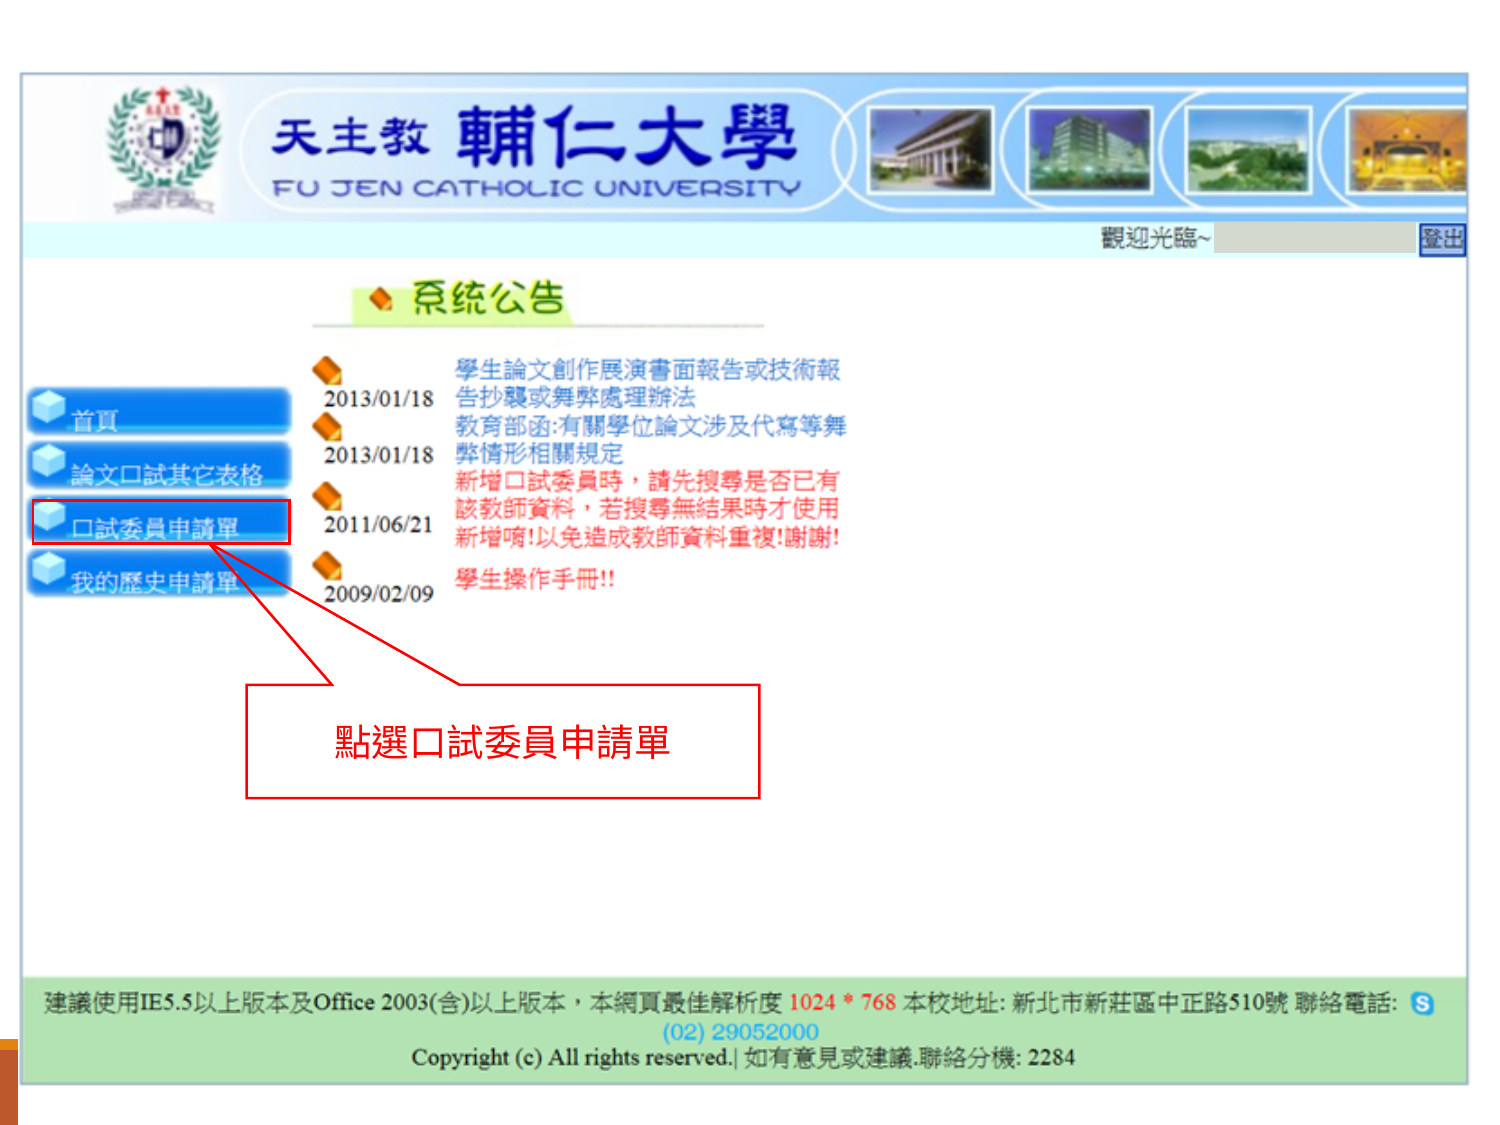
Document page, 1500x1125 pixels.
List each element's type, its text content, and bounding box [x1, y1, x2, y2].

text_box 點選口試委員申請單 [208, 543, 760, 799]
picture [18, 46, 1500, 1125]
text_box [33, 501, 289, 543]
text_box [1215, 223, 1415, 252]
